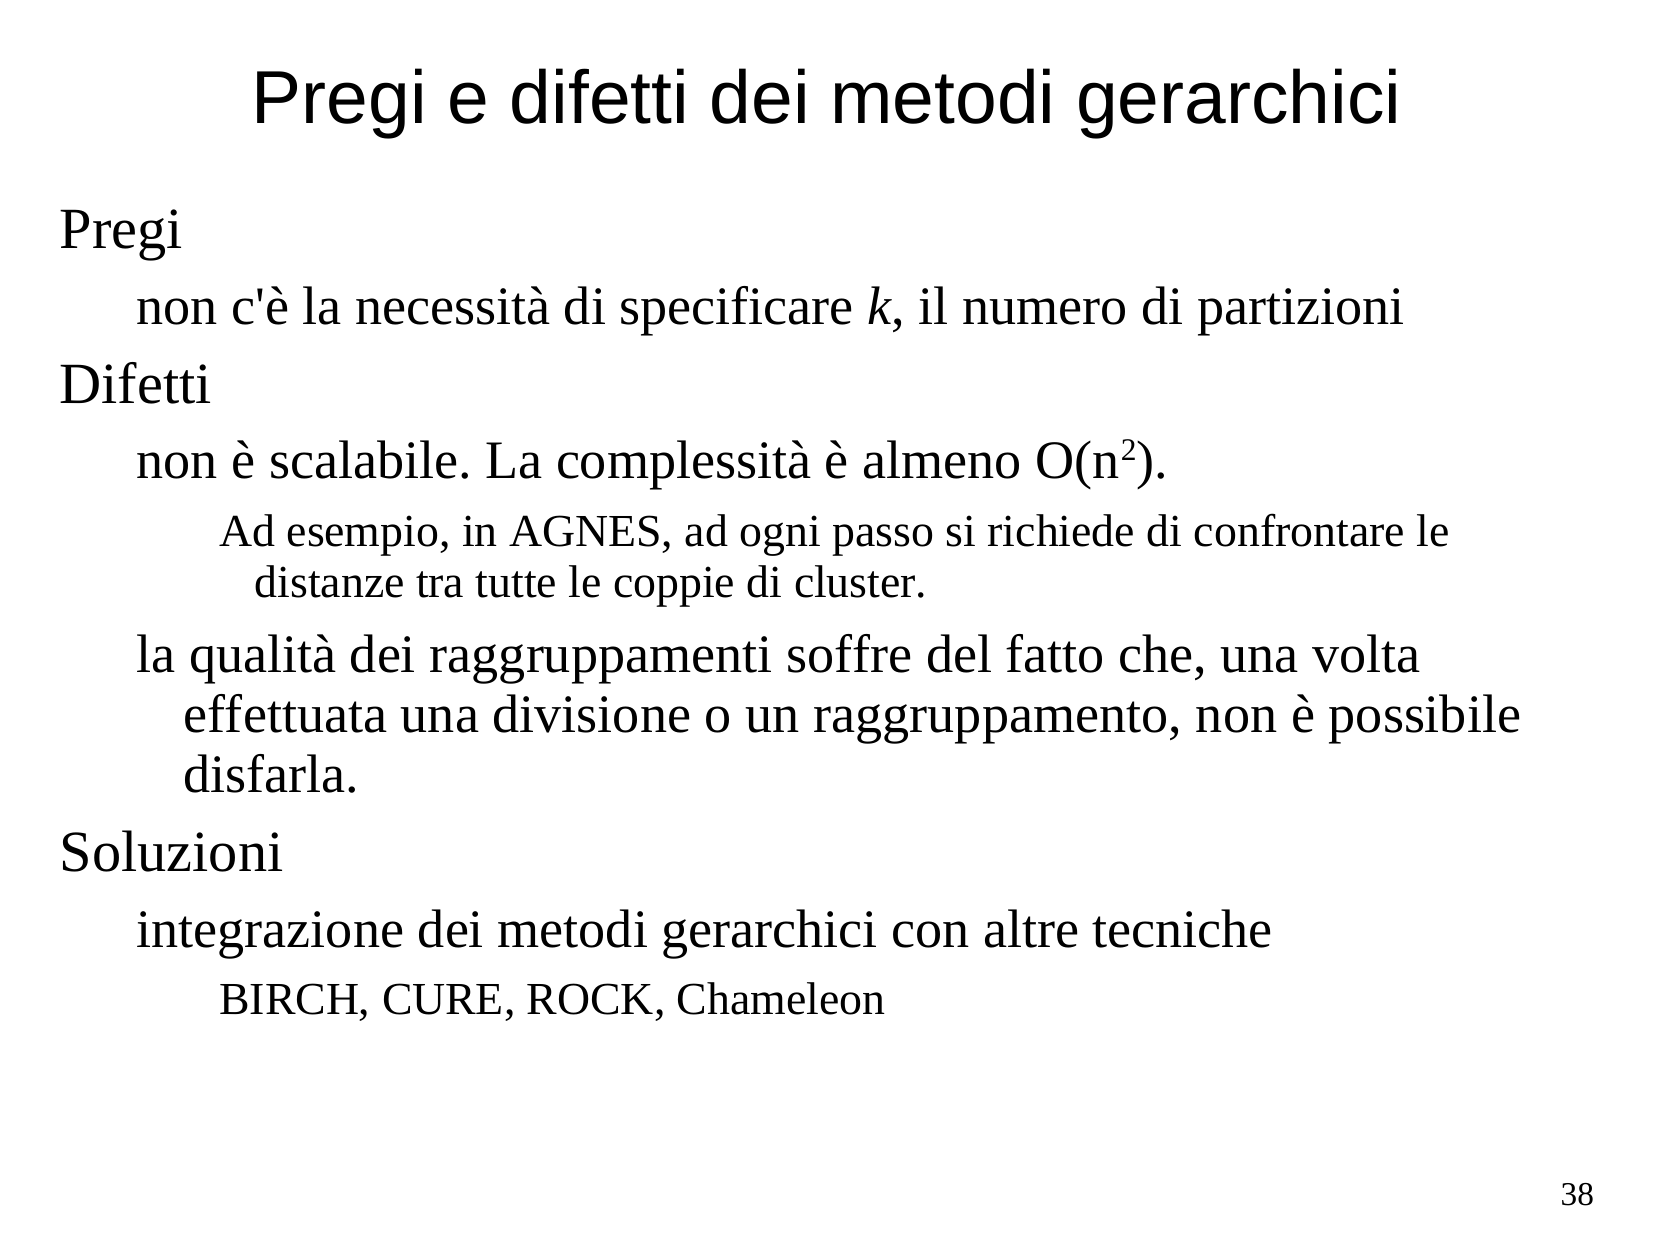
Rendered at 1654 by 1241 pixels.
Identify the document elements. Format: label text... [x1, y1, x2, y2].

list Pregi non c'è la necessità di specificare k, il numero di partizioni Difetti non è scalabile. La complessità è almeno O(n2). Ad esempio, in AGNES, ad ogni passo si richiede di confrontare le distanze tra tutte le coppie di cluster. la qualità dei raggruppamenti soffre del fatto che, una volta effettuata una divisione o un raggruppamento, non è possibile disfarla. Soluzioni integrazione dei metodi gerarchici con altre tecniche BIRCH, CURE, ROCK, Chameleon [42, 196, 1612, 1187]
title Pregi e difetti dei metodi gerarchici [37, 30, 1617, 166]
